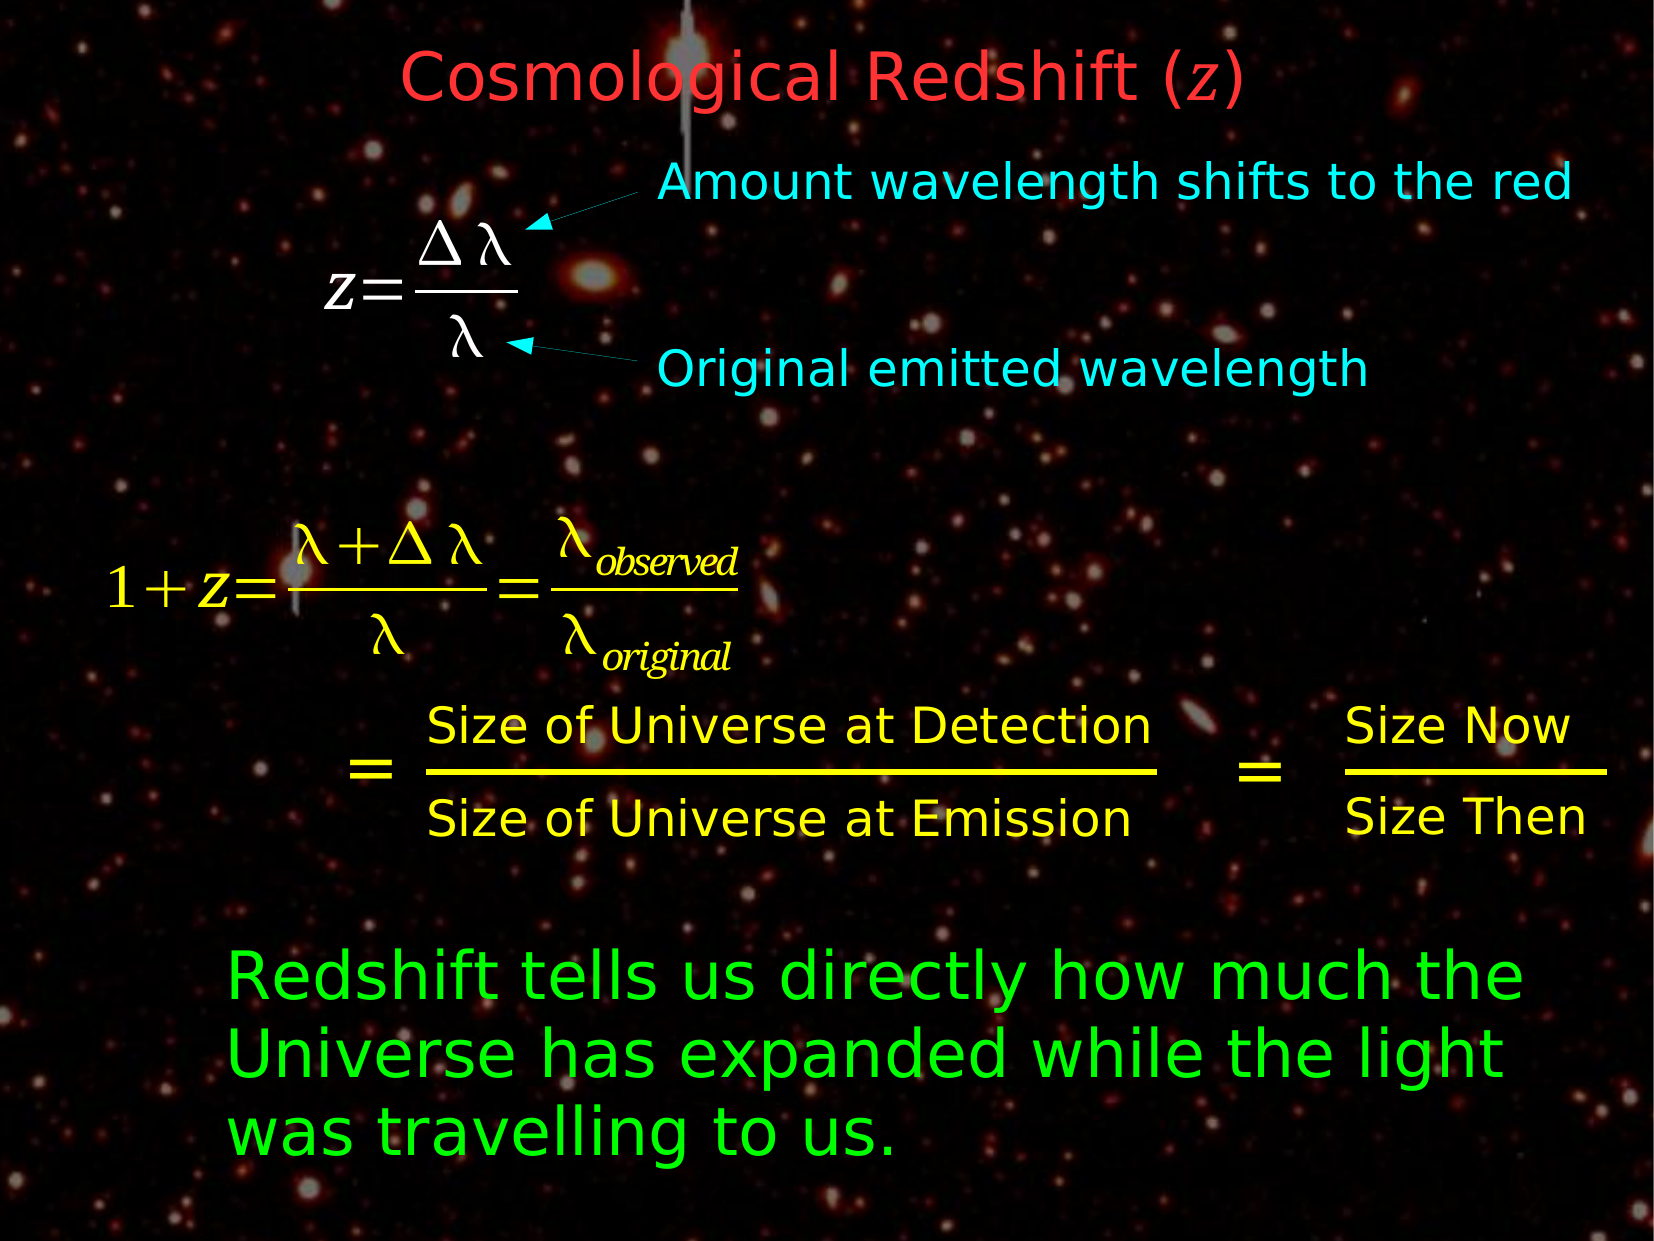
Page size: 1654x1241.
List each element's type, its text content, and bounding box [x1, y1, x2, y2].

chart [315, 204, 528, 379]
text_box Size of Universe at Detection [426, 696, 1154, 755]
text_box Size of Universe at Emission [426, 790, 1154, 849]
text_box Original emitted wavelength [656, 340, 1371, 399]
text_box Cosmological Redshift (z) [399, 28, 1243, 111]
text_box = [343, 728, 400, 807]
text_box Redshift tells us directly how much the Universe has expanded while the light was travelling to us. [225, 937, 1528, 1171]
text_box Size Then [1344, 788, 1589, 847]
text_box Amount wavelength shifts to the red [657, 152, 1576, 211]
picture [0, 0, 1654, 1241]
chart [98, 499, 749, 681]
text_box Size Now [1344, 696, 1573, 755]
text_box = [1232, 731, 1289, 810]
